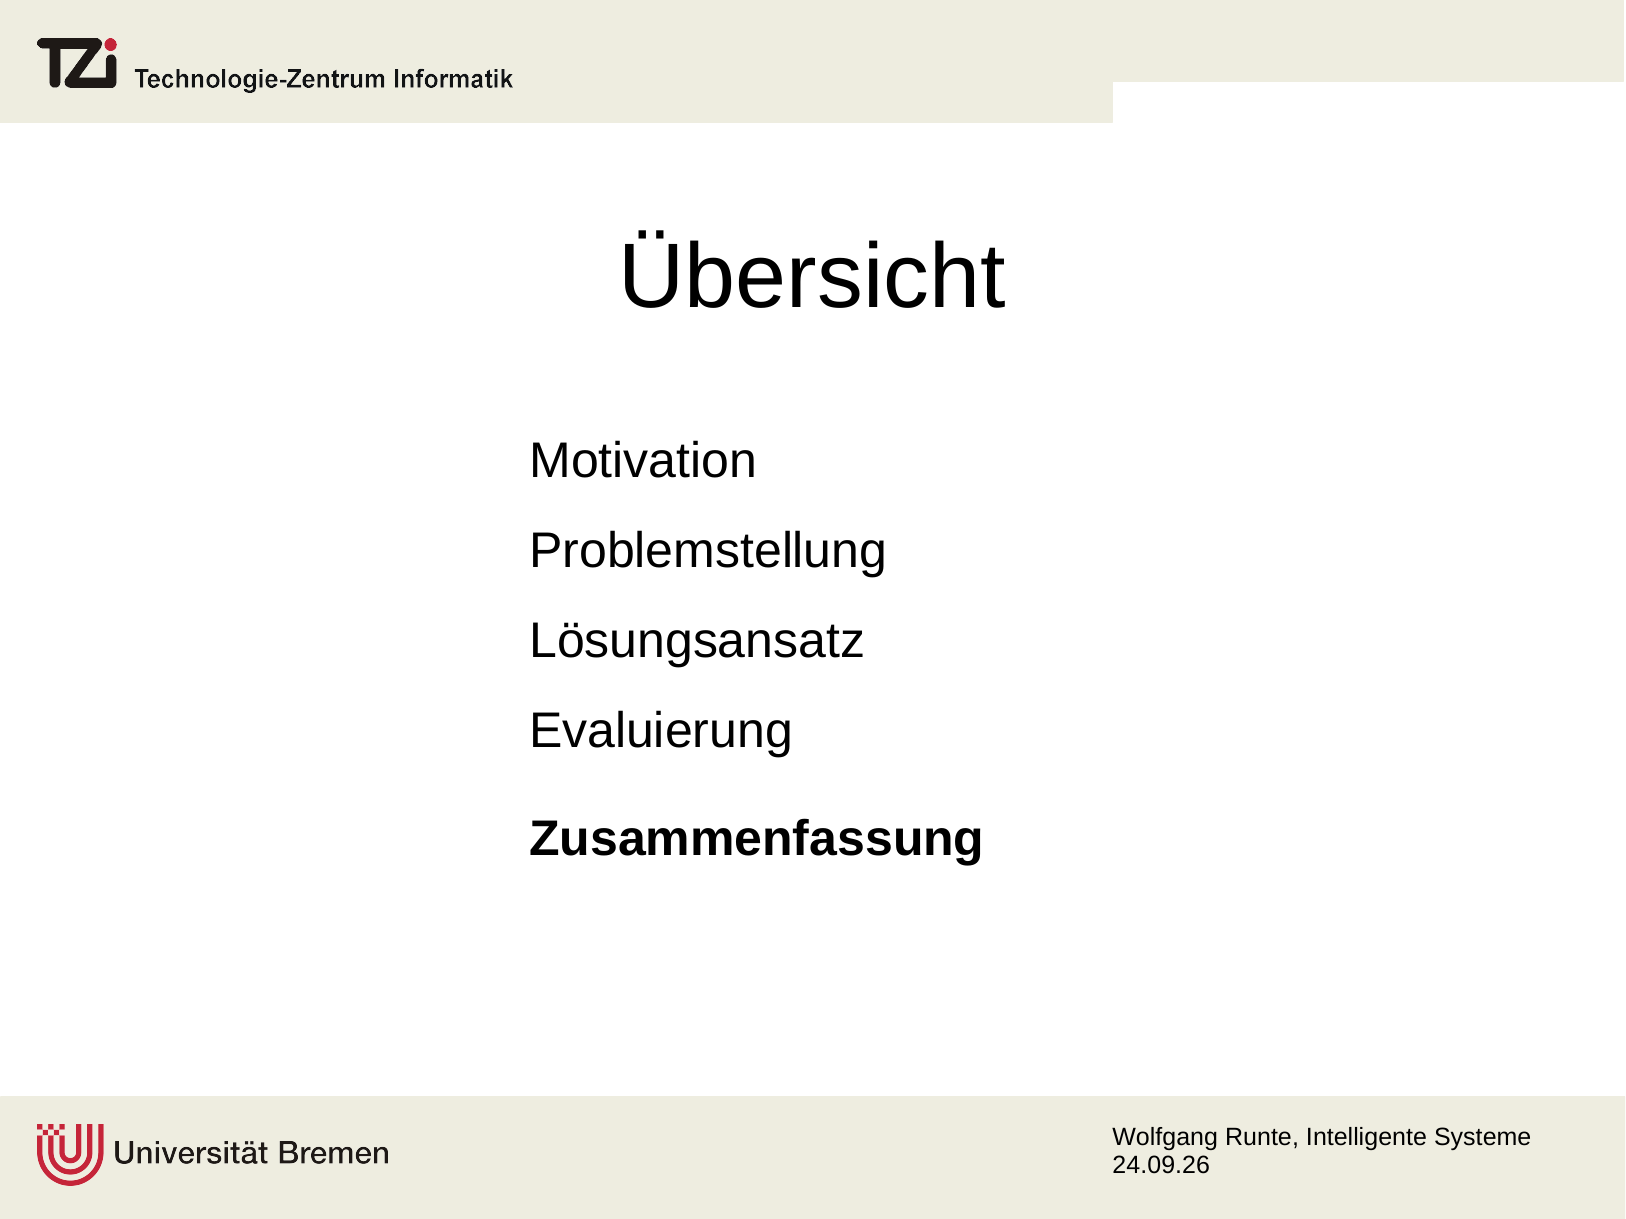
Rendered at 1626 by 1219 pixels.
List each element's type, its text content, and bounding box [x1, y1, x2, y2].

picture [37, 38, 513, 93]
title Übersicht [112, 162, 1513, 393]
list Motivation Problemstellung Lösungsansatz Evaluierung Zusammenfassung [529, 433, 1513, 945]
picture [37, 1124, 388, 1186]
